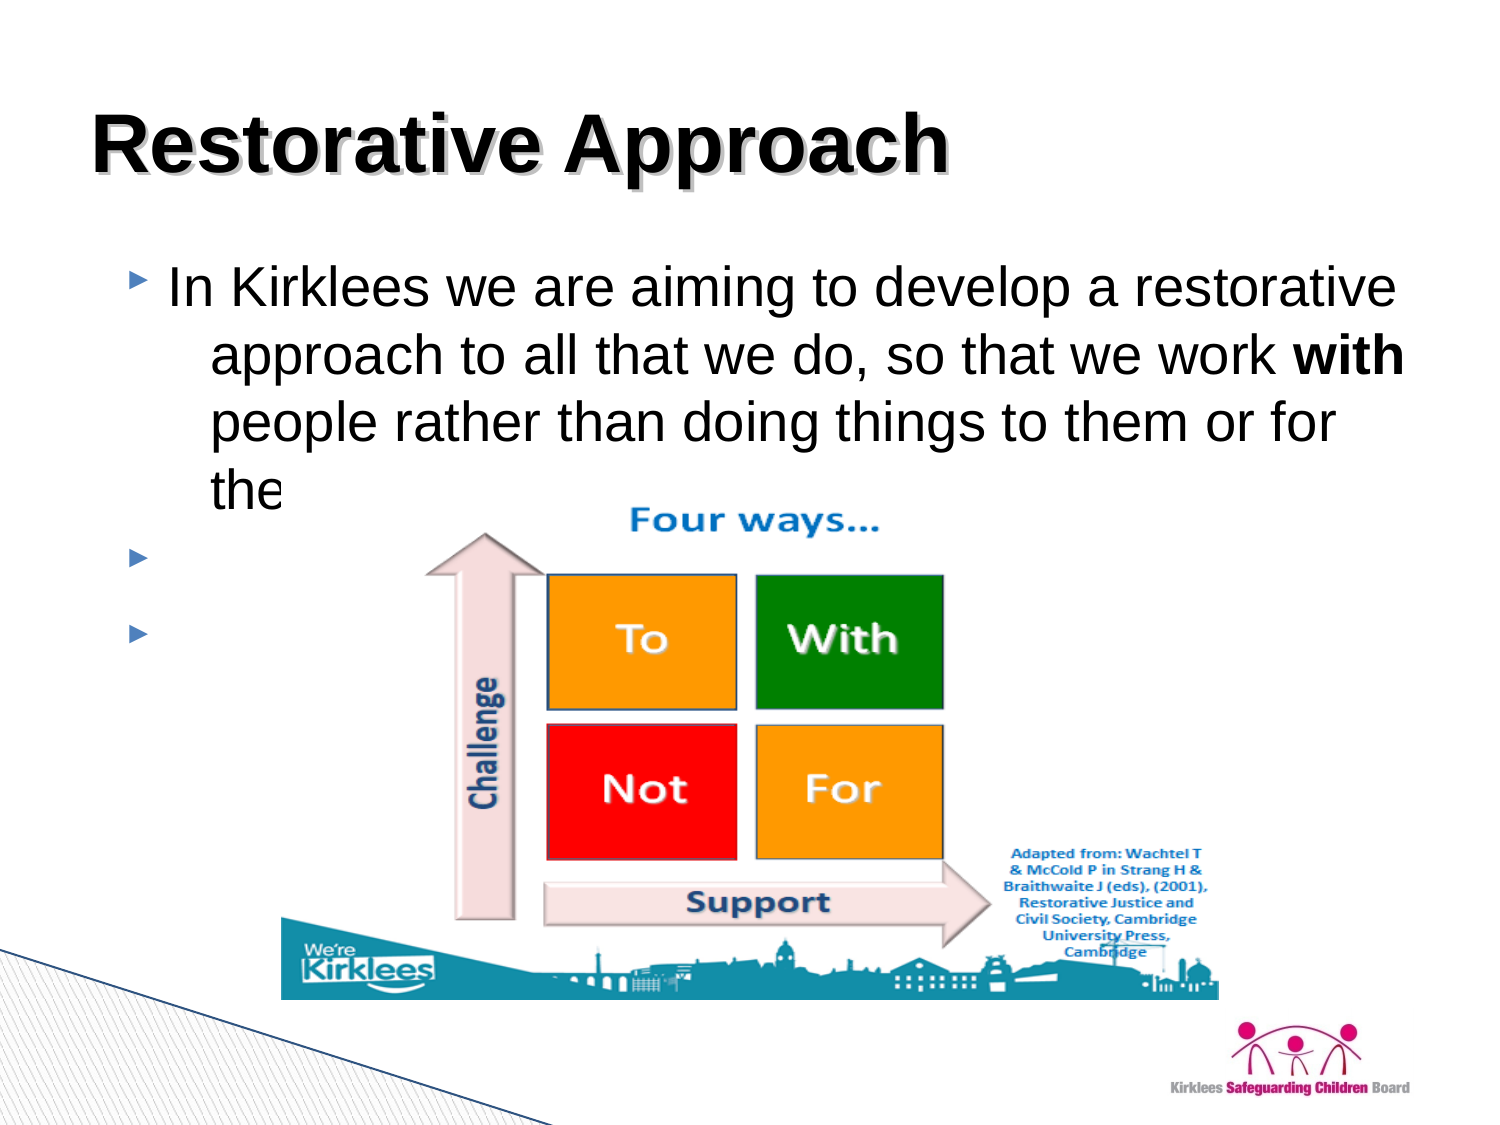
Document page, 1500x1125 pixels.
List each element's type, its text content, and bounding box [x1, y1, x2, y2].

list In Kirklees we are aiming to develop a restorative approach to all that we do, so that we work with people rather than doing things to them or for them. [75, 243, 1426, 986]
title Restorative Approach [75, 45, 1426, 233]
picture [281, 473, 1219, 1000]
